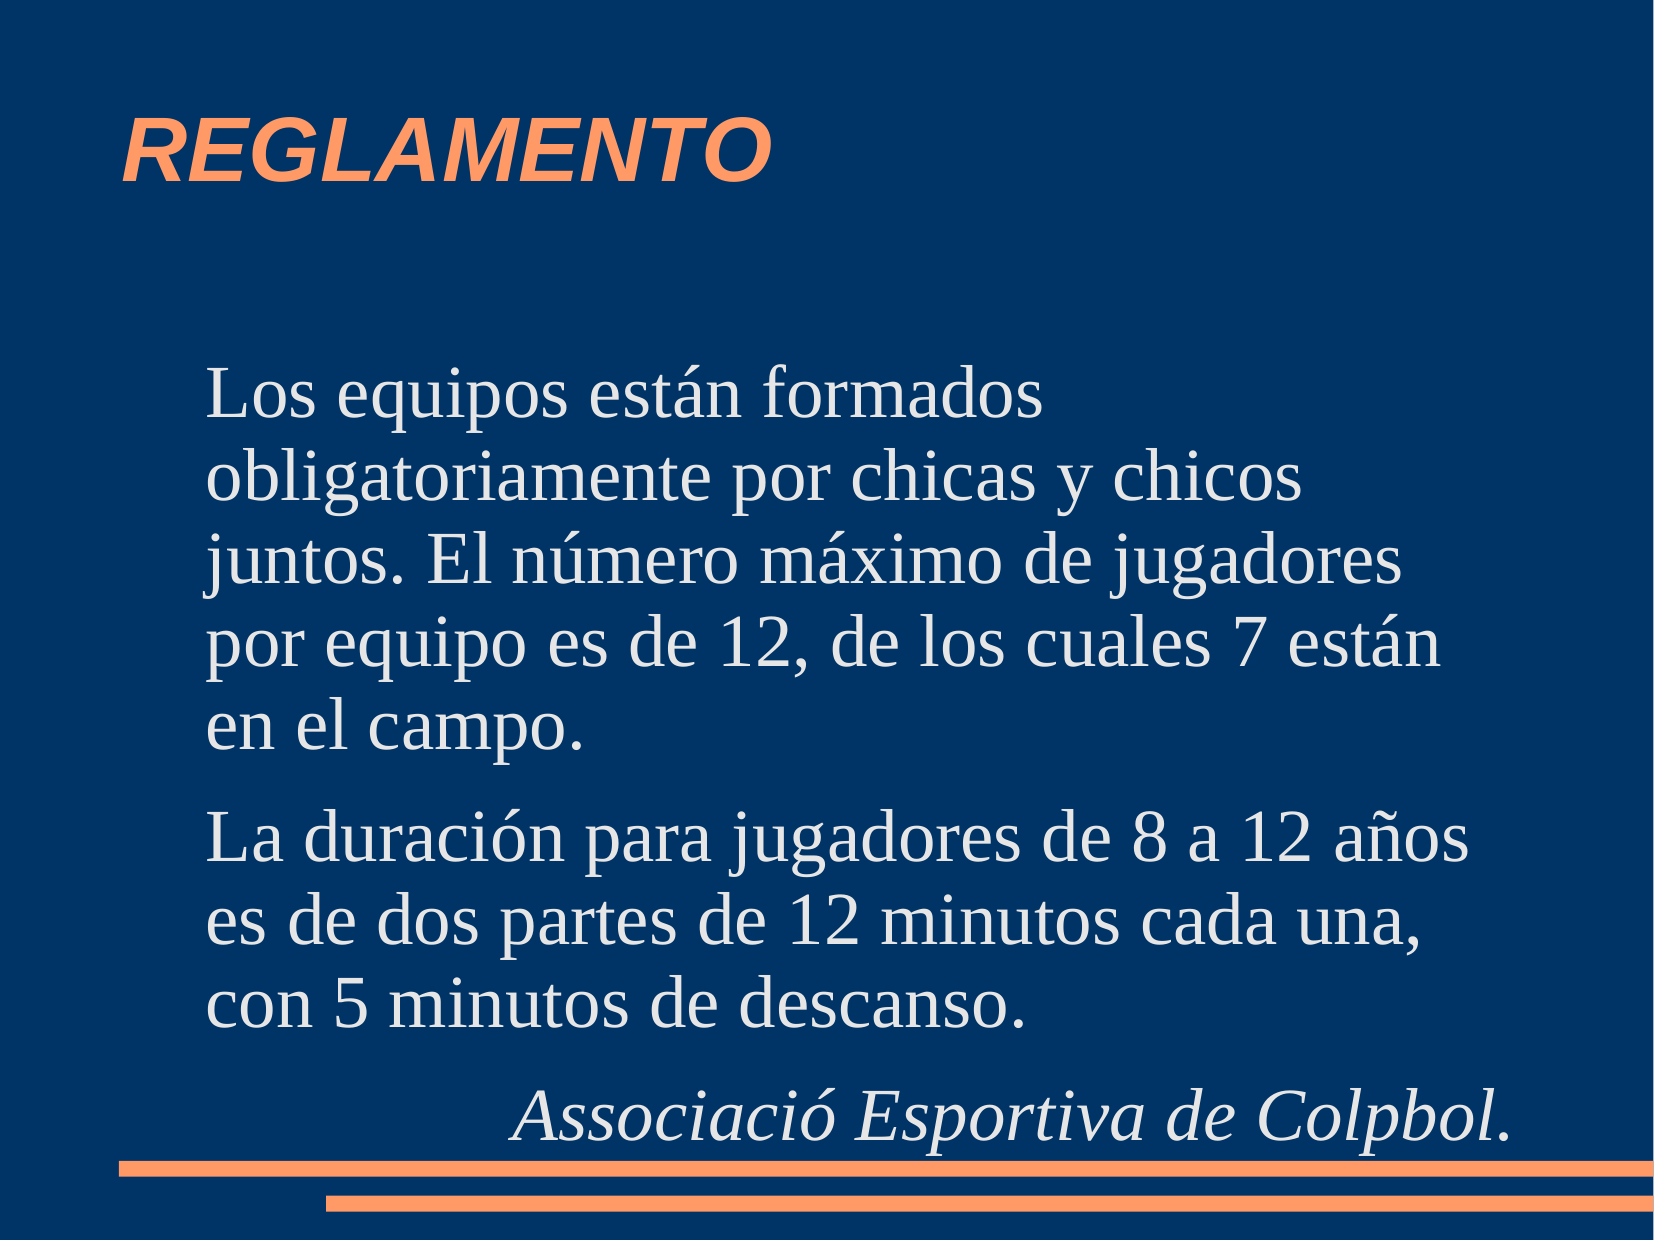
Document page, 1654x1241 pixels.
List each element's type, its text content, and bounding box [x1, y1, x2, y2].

list Los equipos están formados obligatoriamente por chicas y chicos juntos. El número máximo de jugadores por equipo es de 12, de los cuales 7 están en el campo. La duración para jugadores de 8 a 12 años es de dos partes de 12 minutos cada una, con 5 minutos de descanso. Associació Esportiva de Colpbol. [134, 350, 1516, 1241]
title REGLAMENTO [121, 46, 1534, 254]
